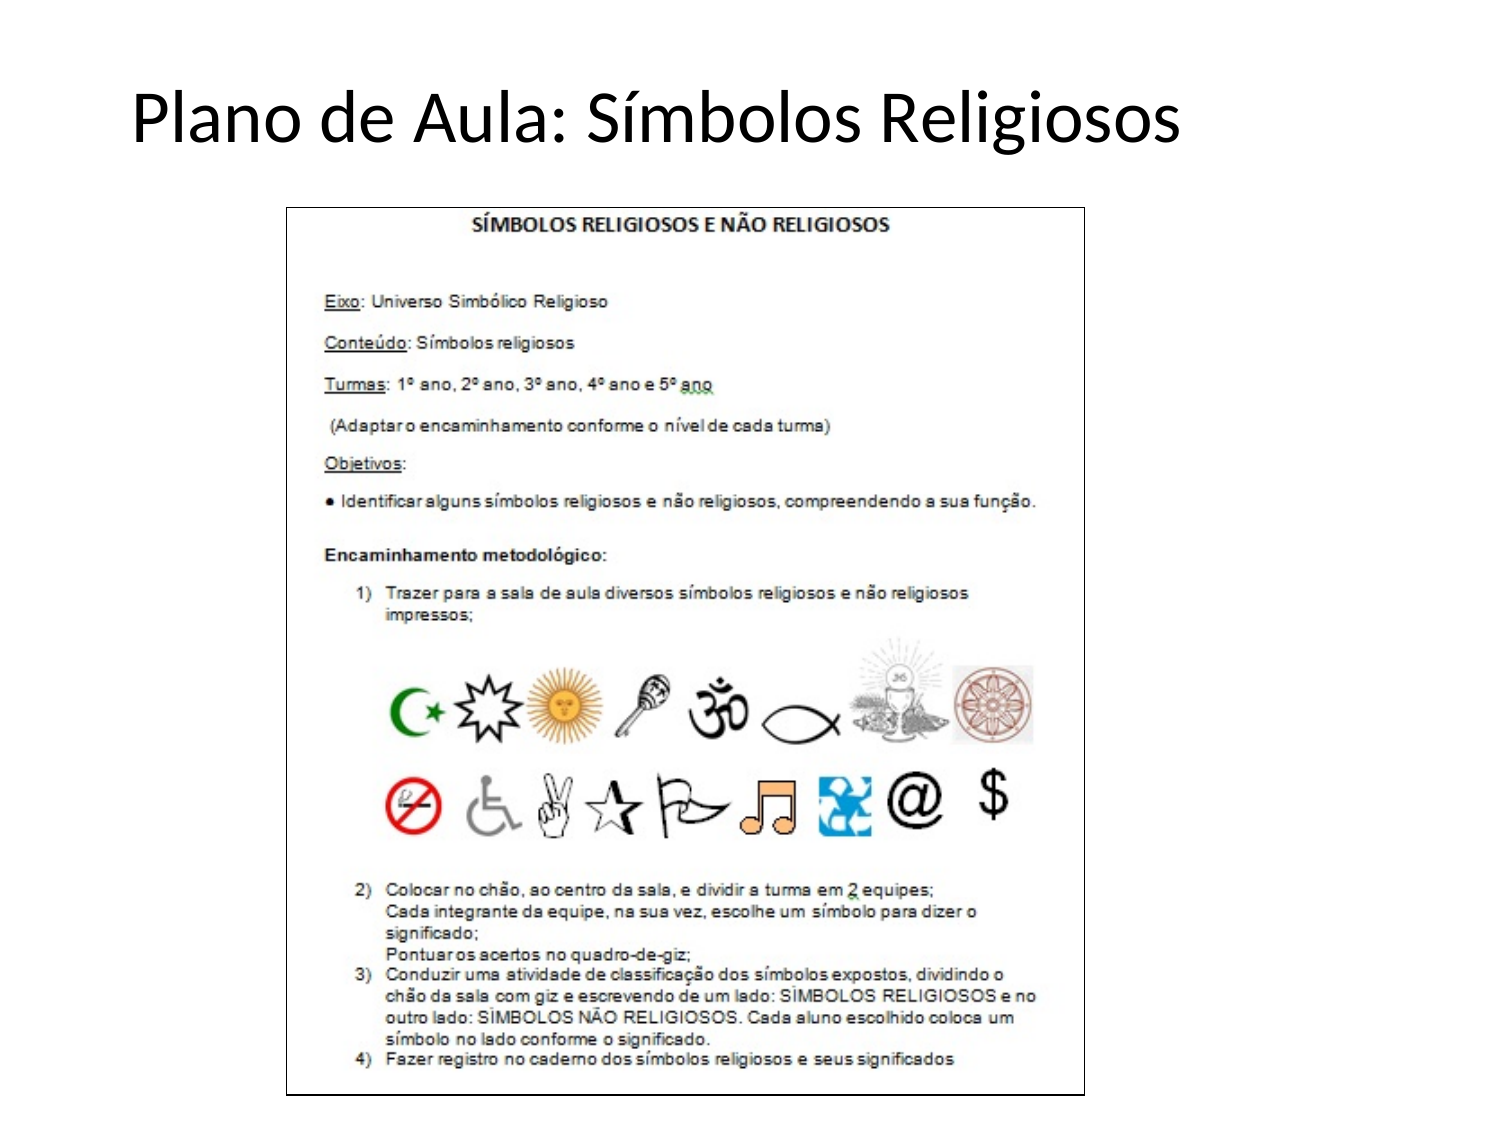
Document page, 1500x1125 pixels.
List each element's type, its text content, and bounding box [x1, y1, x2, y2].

title Plano de Aula: Símbolos Religiosos [0, 18, 1333, 207]
text_box [287, 208, 1084, 1095]
